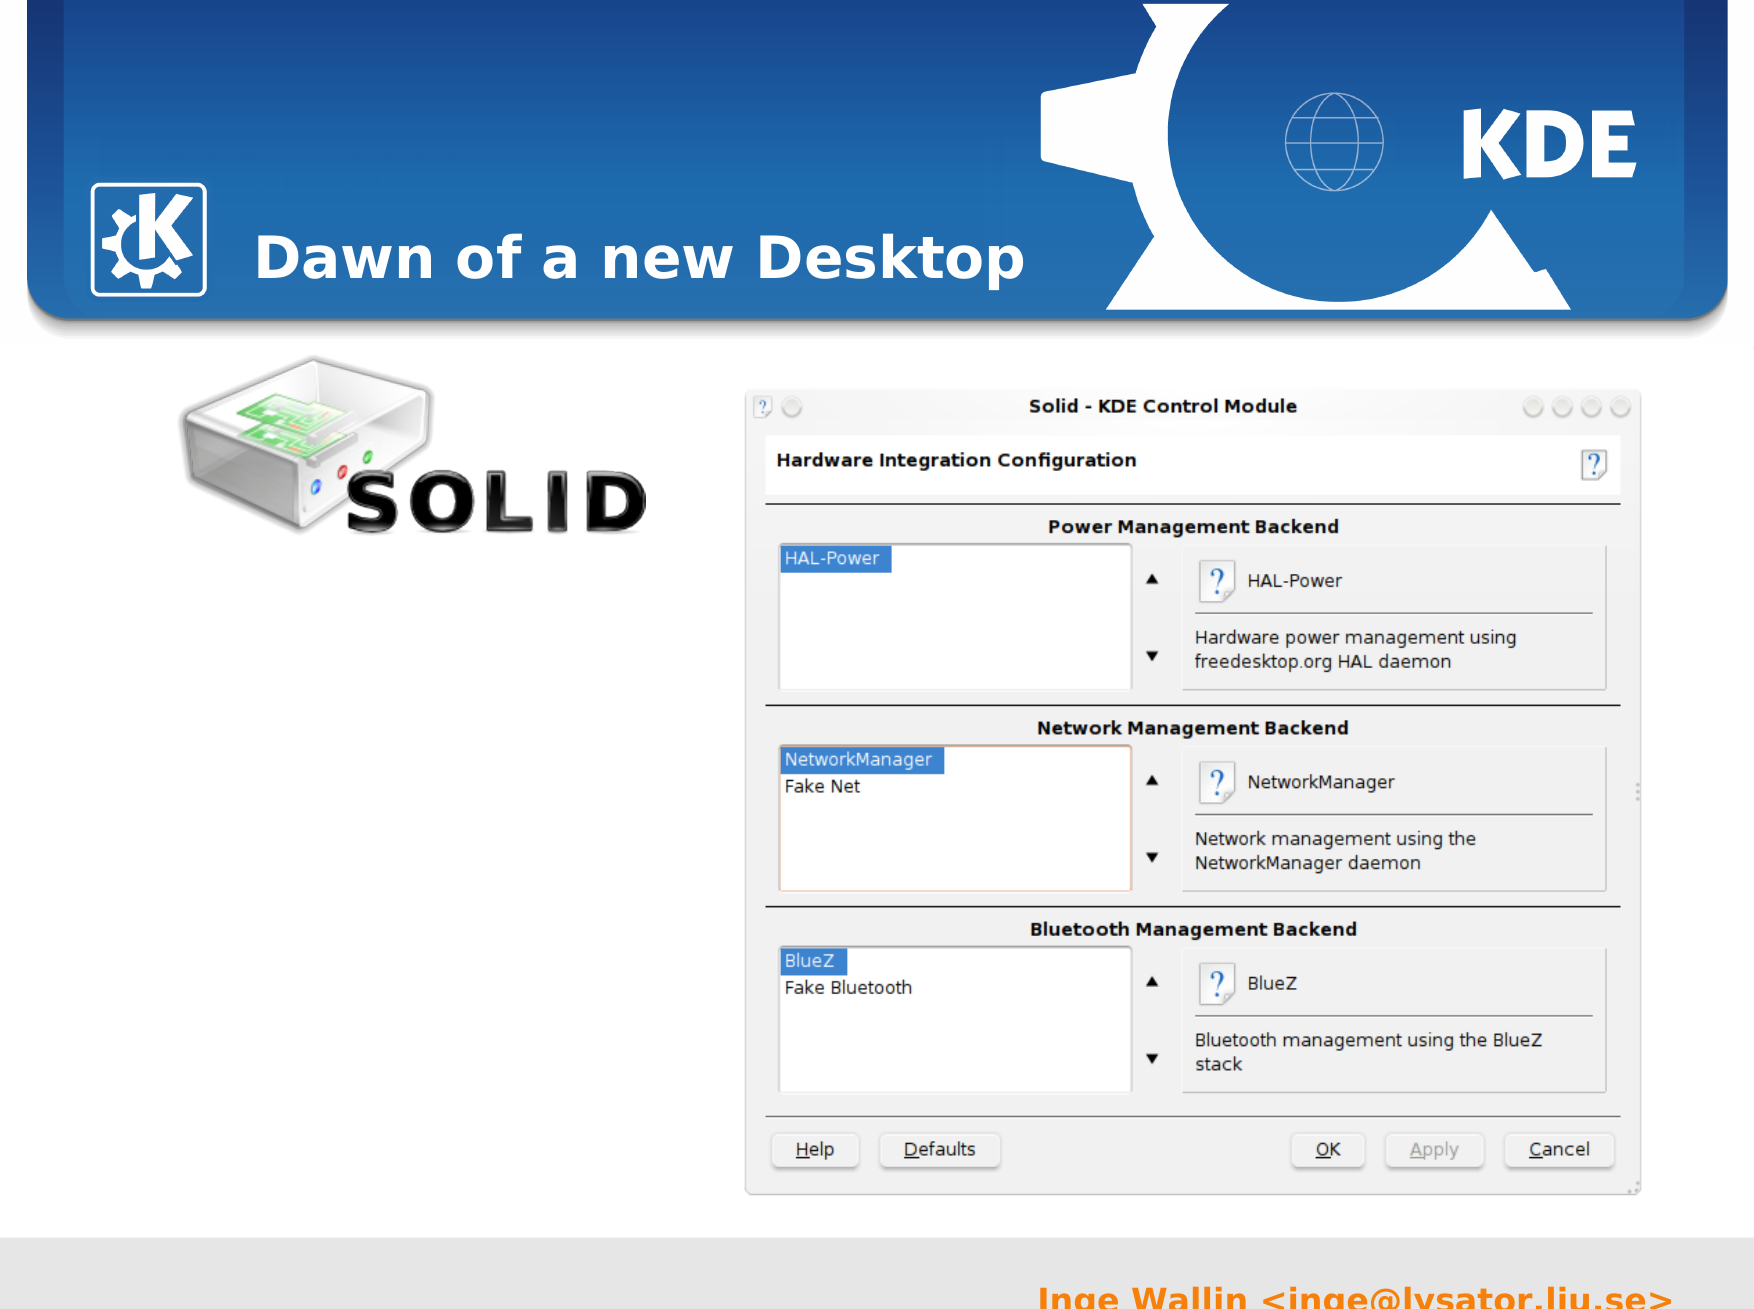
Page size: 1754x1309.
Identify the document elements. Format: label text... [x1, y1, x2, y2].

text_box Dawn of a new Desktop [208, 183, 1063, 296]
picture [738, 383, 1654, 1211]
picture [177, 354, 646, 536]
picture [0, 0, 1754, 349]
